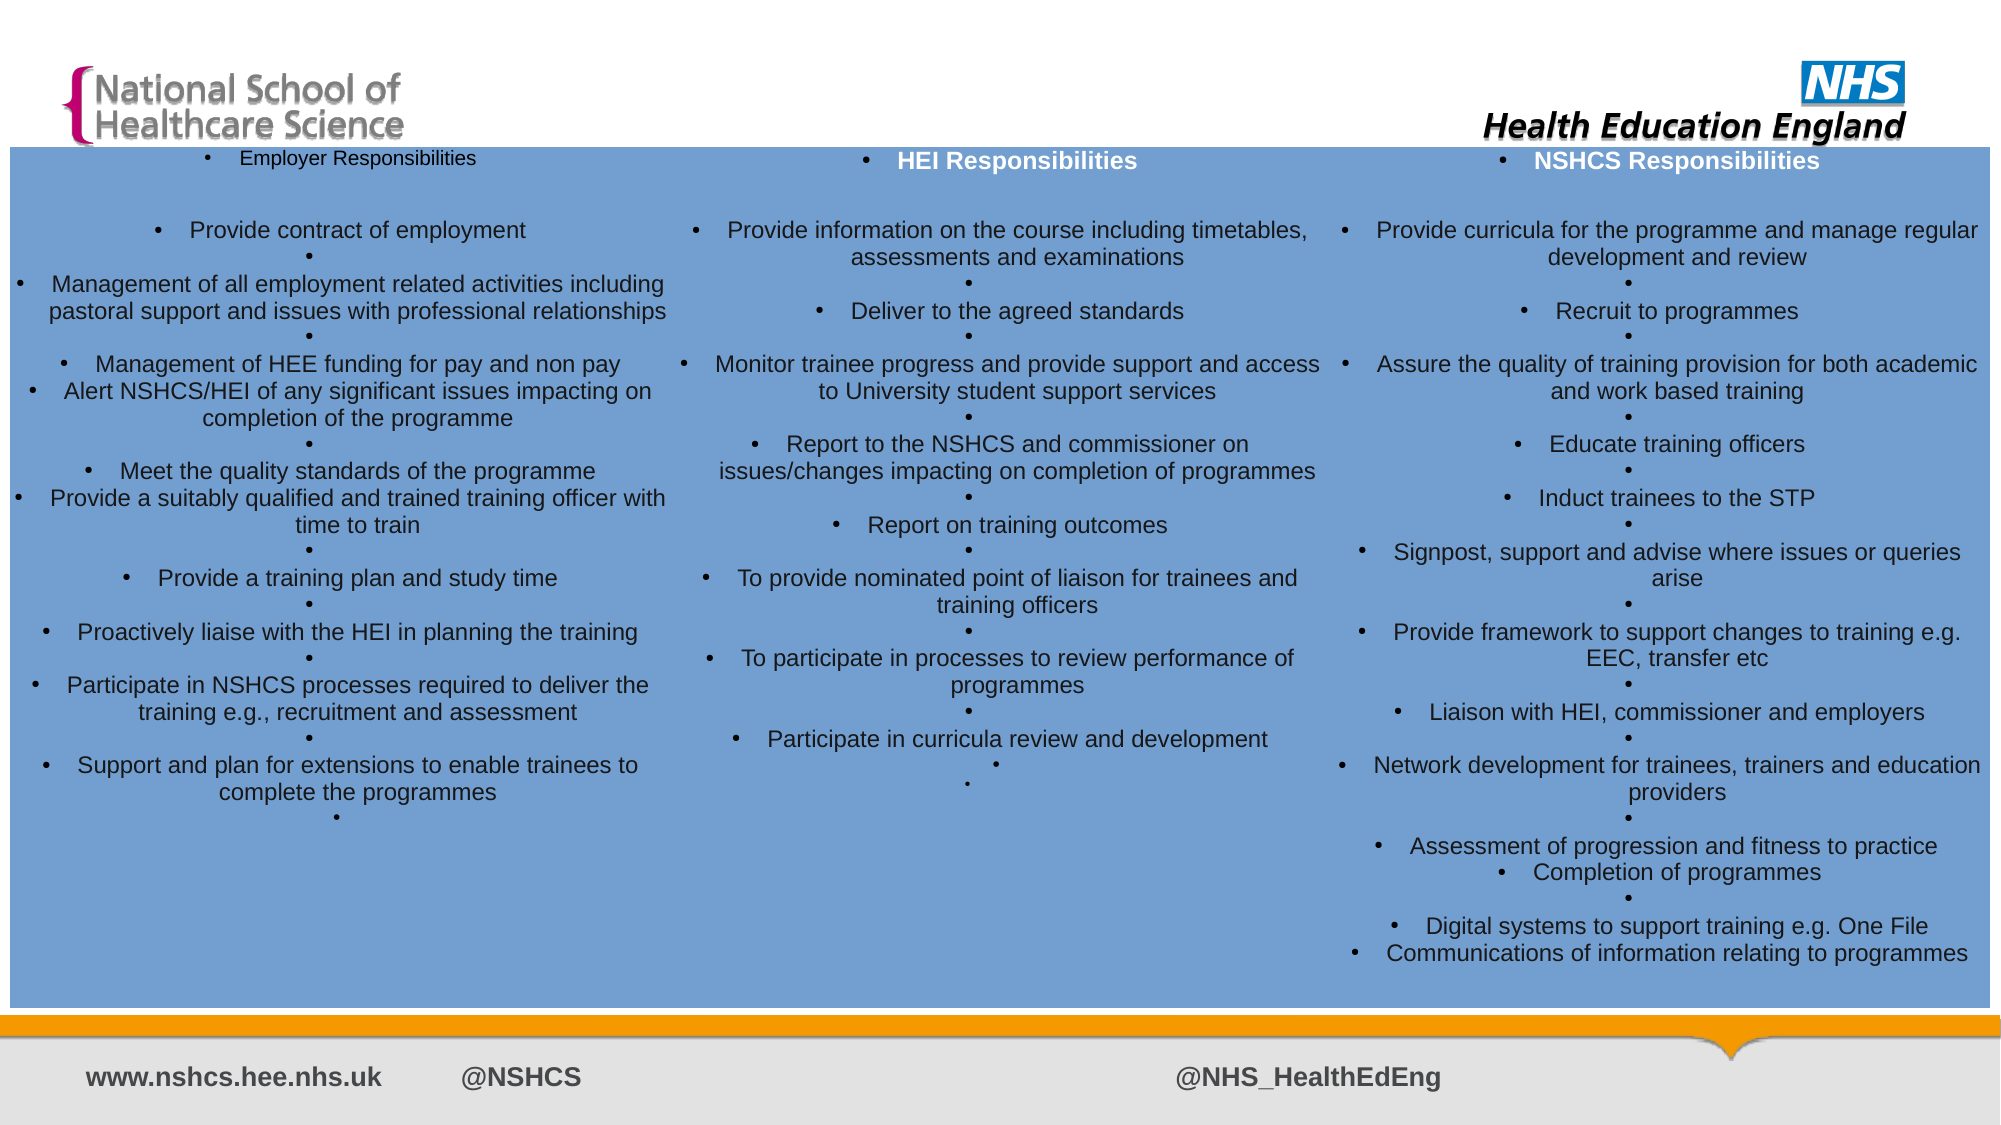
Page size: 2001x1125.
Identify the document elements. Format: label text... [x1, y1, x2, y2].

table_cell Provide curricula for the programme and manage regular development and review Recruit to programmes Assure the quality of training provision for both academic and work based training Educate training officers Induct trainees to the STP Signpost, support and advise where issues or queries arise Provide framework to support changes to training e.g. EEC, transfer etc Liaison with HEI, commissioner and employers Network development for trainees, trainers and education providers Assessment of progression and fitness to practice Completion of programmes Digital systems to support training e.g. One File Communications of information relating to programmes [1330, 217, 1990, 1008]
table_cell Provide contract of employment Management of all employment related activities including pastoral support and issues with professional relationships Management of HEE funding for pay and non pay Alert NSHCS/HEI of any significant issues impacting on completion of the programme Meet the quality standards of the programme Provide a suitably qualified and trained training officer with time to train Provide a training plan and study time Proactively liaise with the HEI in planning the training Participate in NSHCS processes required to deliver the training e.g., recruitment and assessment Support and plan for extensions to enable trainees to complete the programmes [10, 217, 670, 1008]
table_cell Provide information on the course including timetables, assessments and examinations Deliver to the agreed standards Monitor trainee progress and provide support and access to University student support services Report to the NSHCS and commissioner on issues/changes impacting on completion of programmes Report on training outcomes To provide nominated point of liaison for trainees and training officers To participate in processes to review performance of programmes Participate in curricula review and development [670, 217, 1330, 1008]
table_header NSHCS Responsibilities [1330, 147, 1990, 217]
table_header HEI Responsibilities [670, 147, 1330, 217]
table_header Employer Responsibilities [10, 147, 670, 217]
